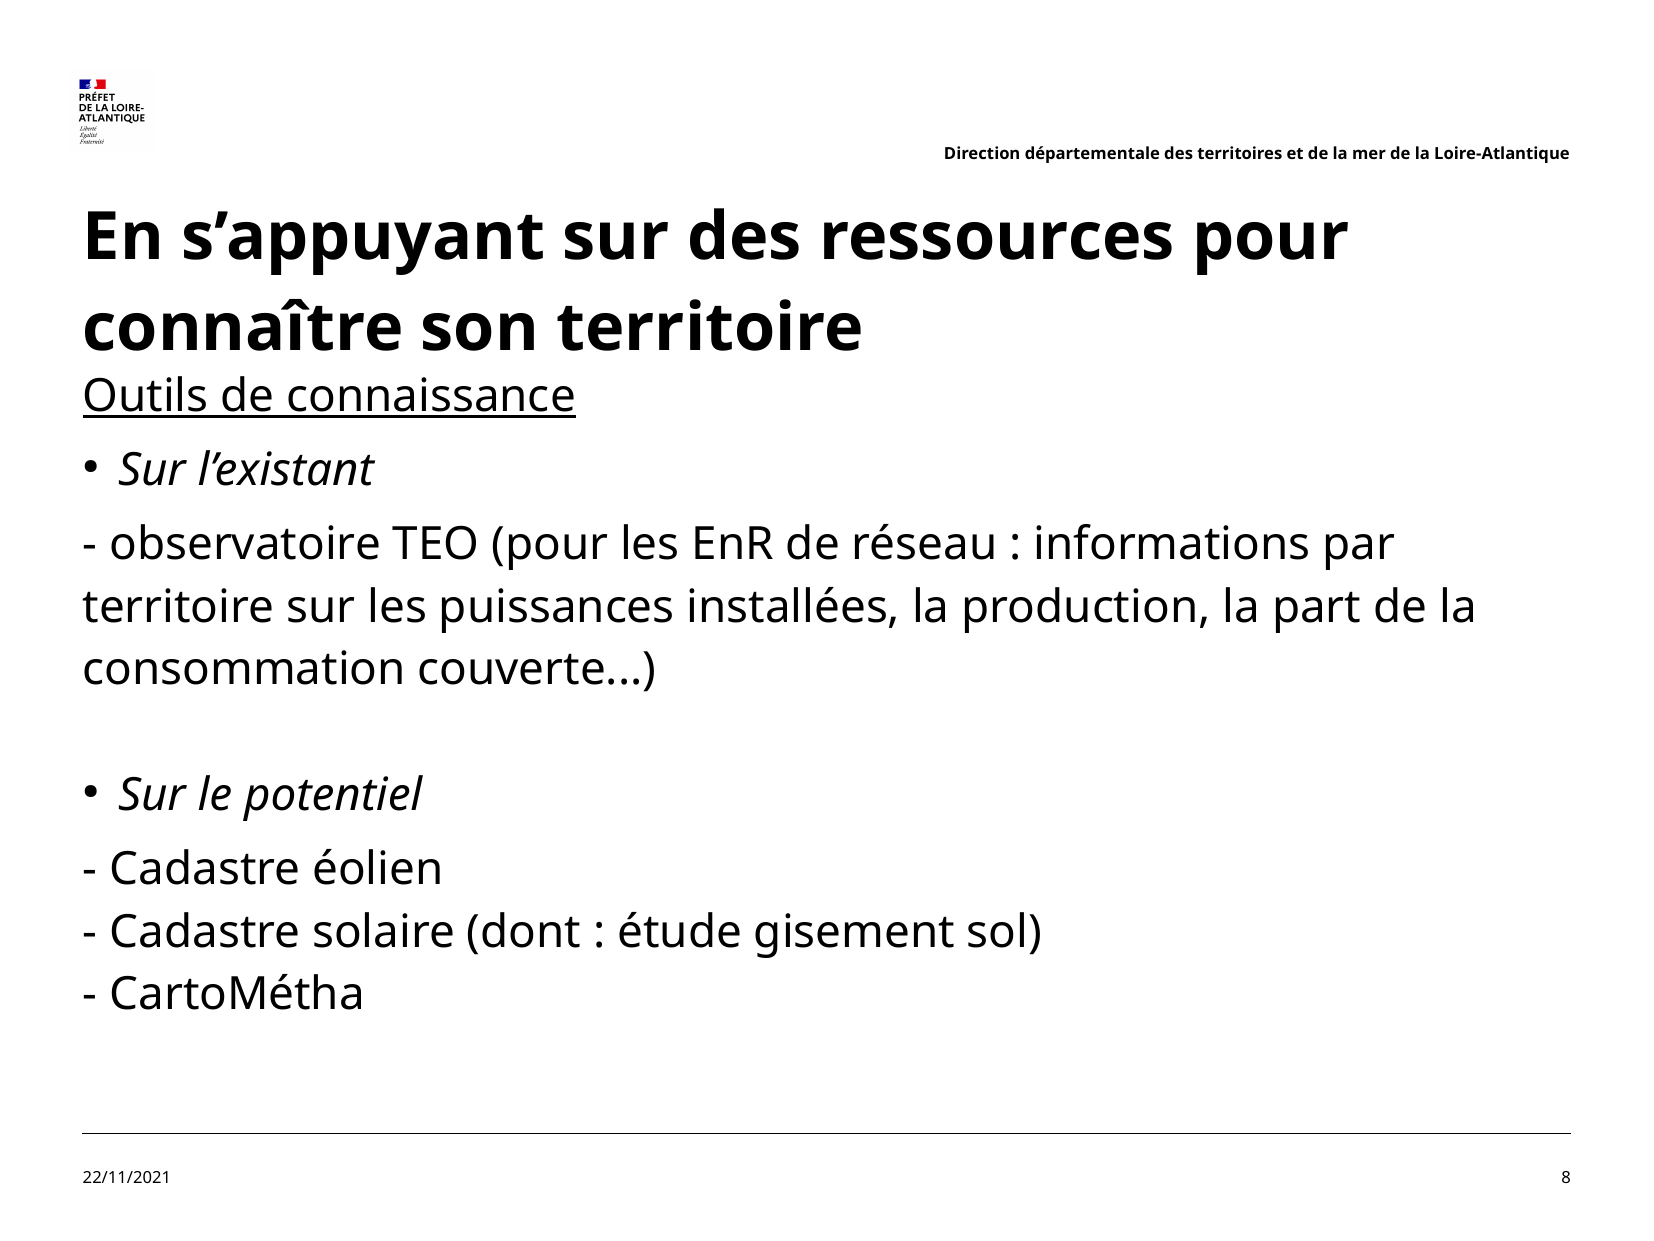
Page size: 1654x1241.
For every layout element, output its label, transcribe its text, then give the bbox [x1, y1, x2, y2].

picture [70, 70, 154, 153]
subtitle Outils de connaissance Sur l’existant - observatoire TEO (pour les EnR de réseau : informations par territoire sur les puissances installées, la production, la part de la consommation couverte...) Sur le potentiel - Cadastre éolien - Cadastre solaire (dont : étude gisement sol) - CartoMétha [82, 362, 1571, 1103]
title En s’appuyant sur des ressources pour connaître son territoire [82, 188, 1571, 357]
